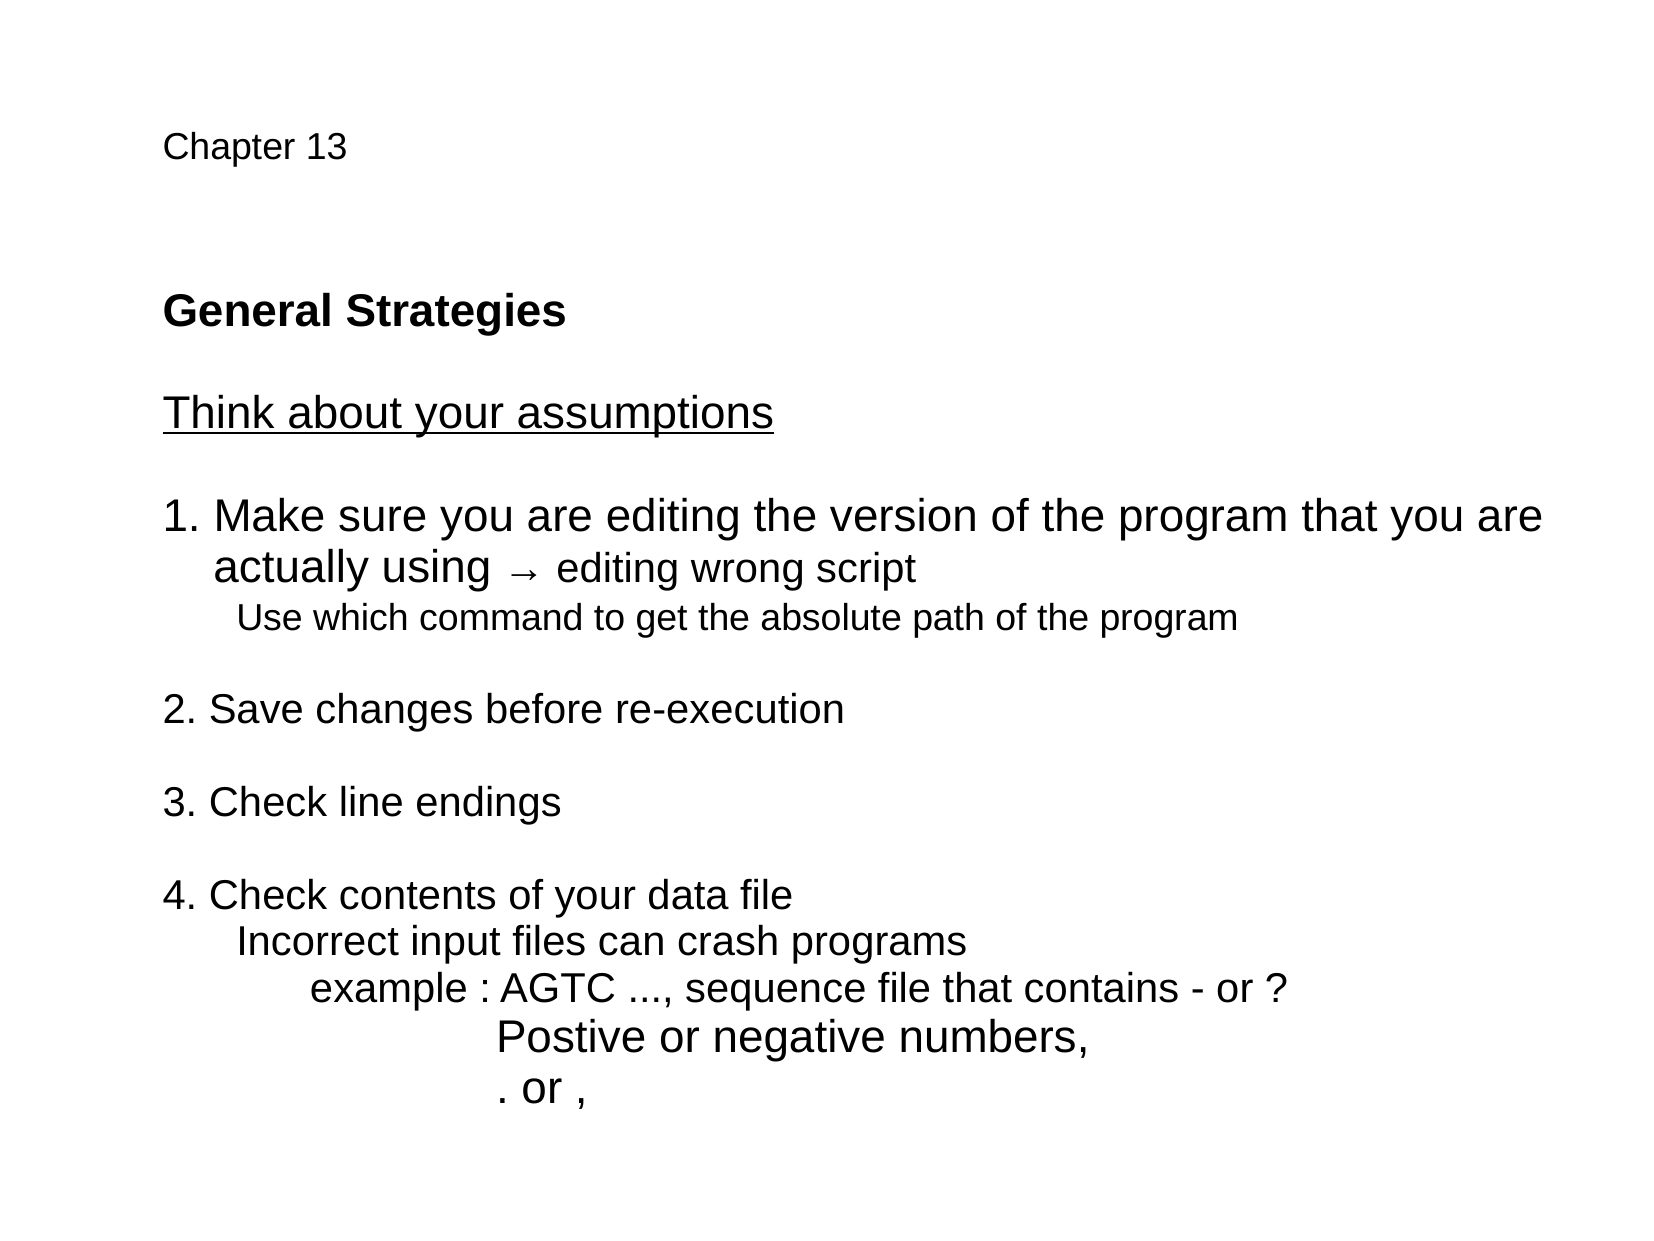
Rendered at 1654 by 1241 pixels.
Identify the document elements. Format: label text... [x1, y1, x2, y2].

text_box Chapter 13 [147, 118, 384, 175]
text_box General Strategies Think about your assumptions 1. Make sure you are editing the version of the program that you are actually using → editing wrong script Use which command to get the absolute path of the program 2. Save changes before re-execution 3. Check line endings 4. Check contents of your data file Incorrect input files can crash programs example : AGTC ..., sequence file that contains - or ? Postive or negative numbers, . or , [147, 277, 1565, 1173]
